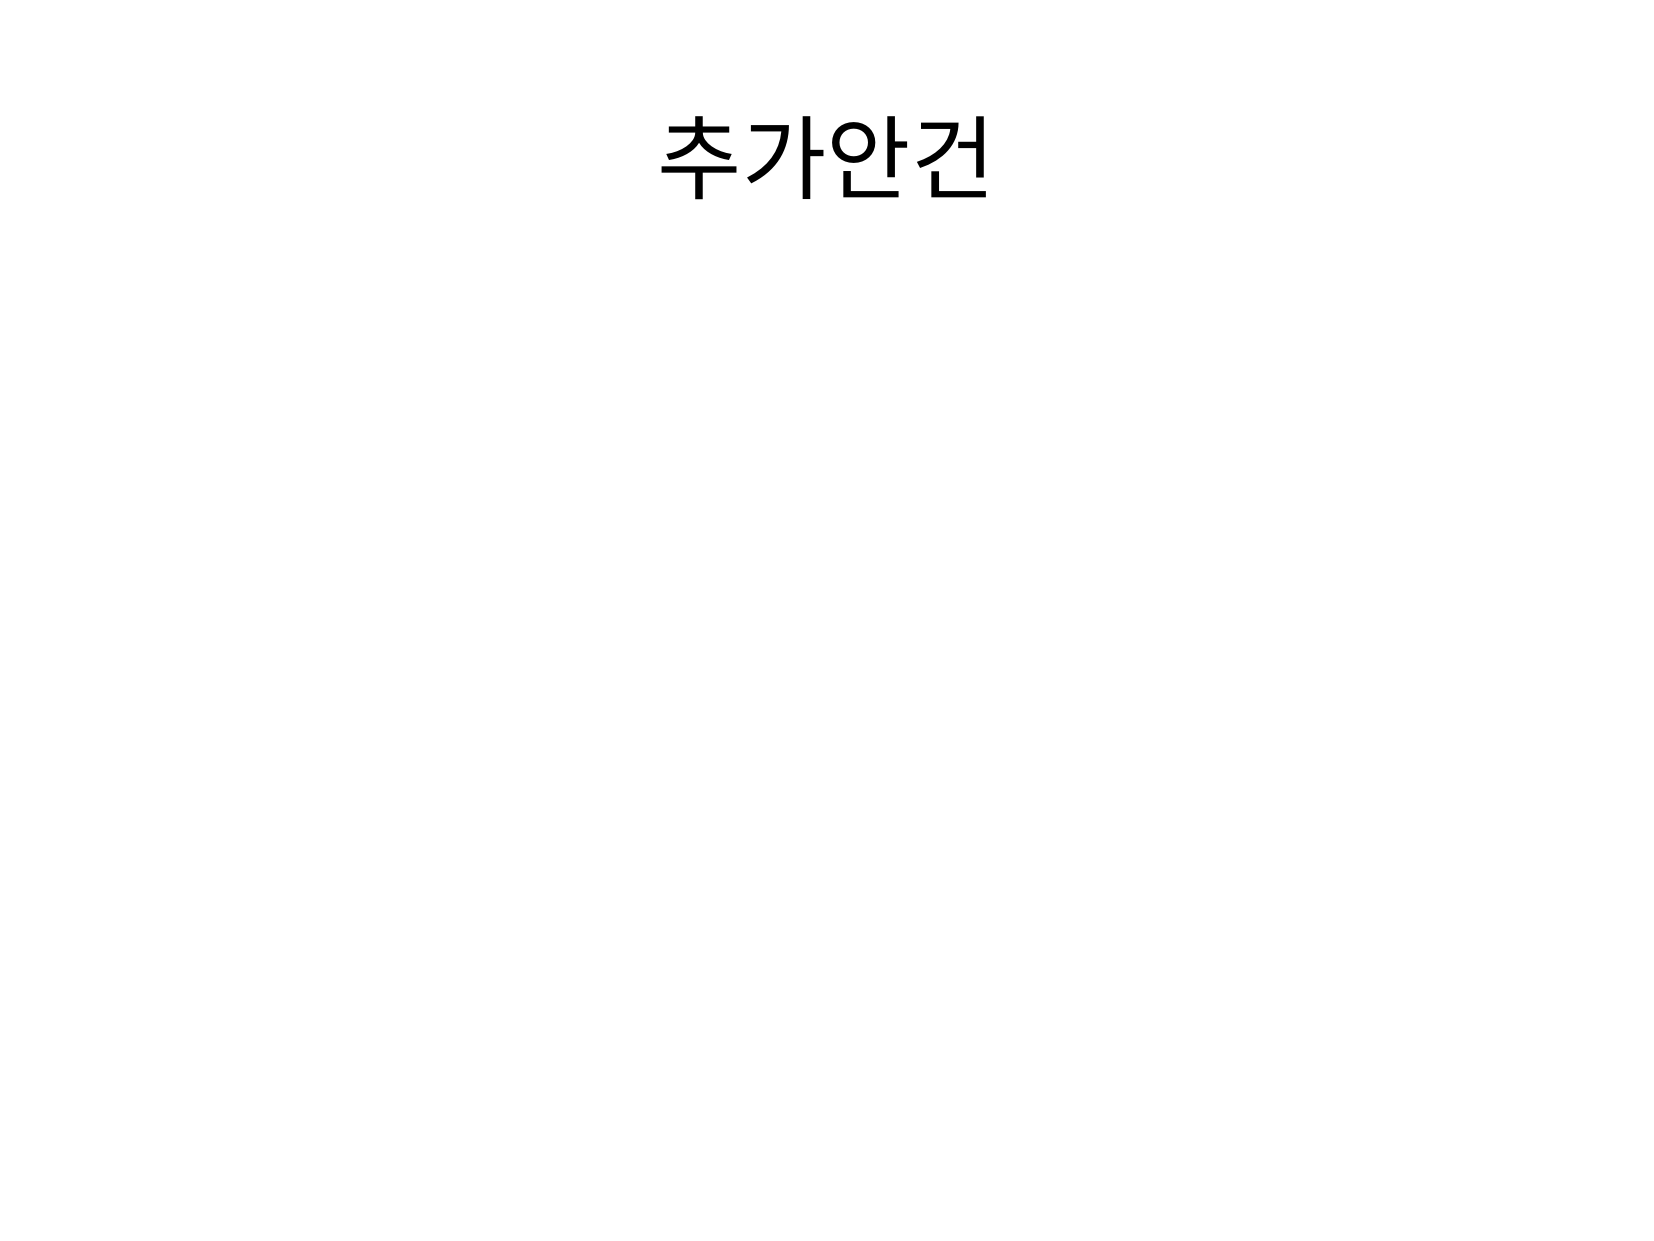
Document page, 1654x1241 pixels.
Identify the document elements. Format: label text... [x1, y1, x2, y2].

title 추가안건 [82, 49, 1571, 257]
